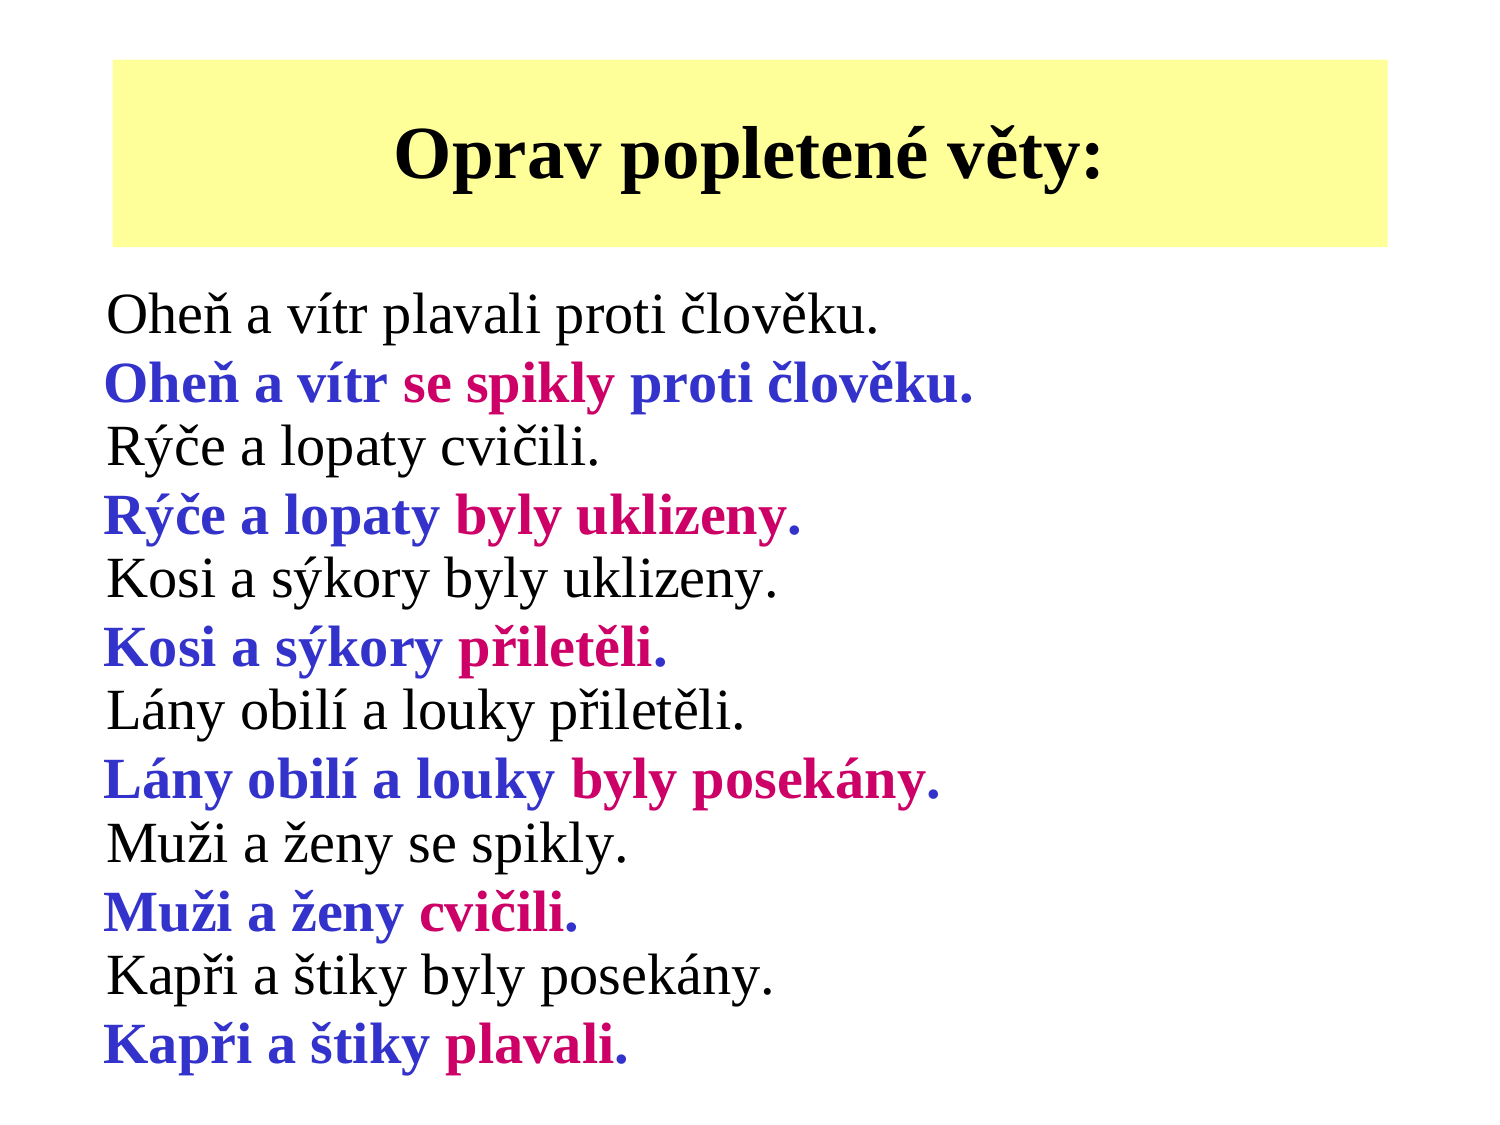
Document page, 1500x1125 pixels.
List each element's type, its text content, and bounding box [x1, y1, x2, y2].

title Oprav popletené věty: [112, 59, 1388, 248]
list Oheň a vítr se spikly proti člověku. Rýče a lopaty byly uklizeny. Kosi a sýkory přiletěli. Lány obilí a louky byly posekány. Muži a ženy cvičili. Kapři a štiky plavali. [89, 353, 996, 1125]
list Oheň a vítr plavali proti člověku. Rýče a lopaty cvičili. Kosi a sýkory byly uklizeny. Lány obilí a louky přiletěli. Muži a ženy se spikly. Kapři a štiky byly posekány. [91, 284, 946, 353]
